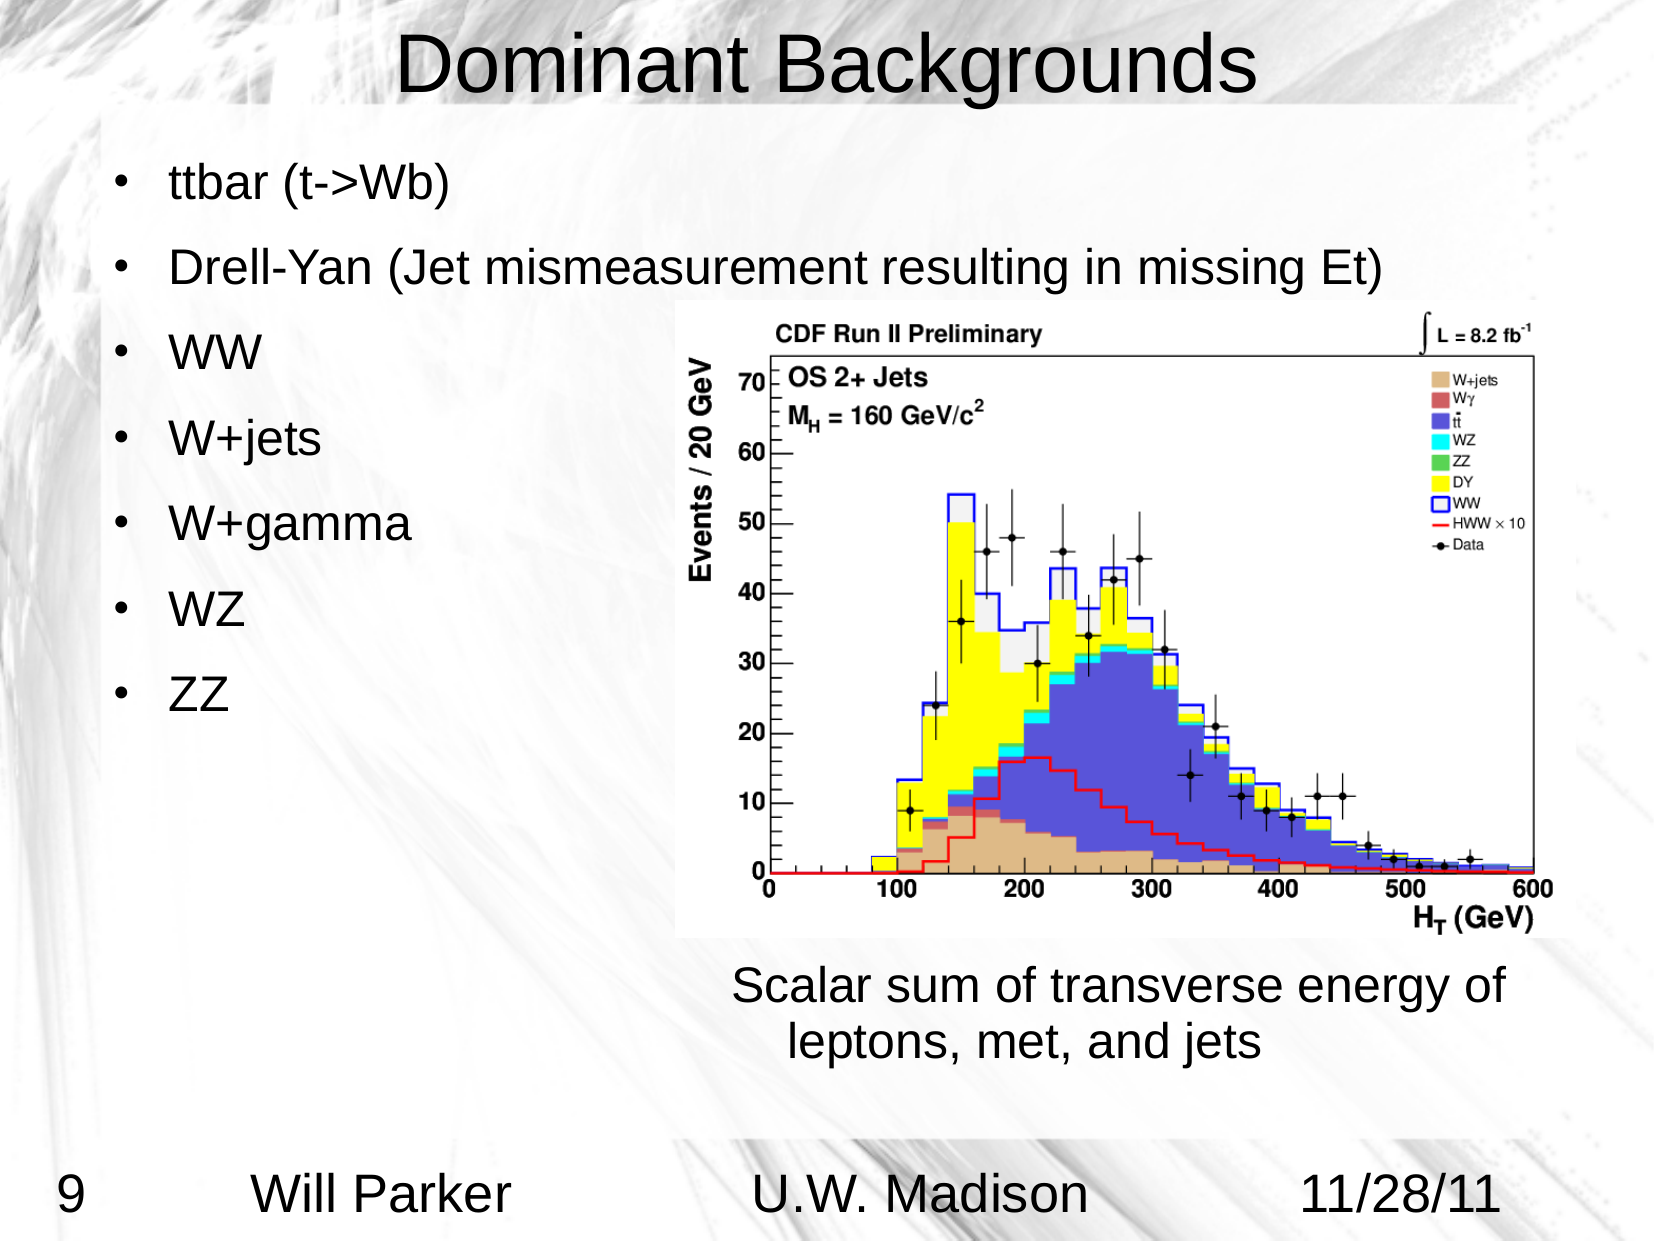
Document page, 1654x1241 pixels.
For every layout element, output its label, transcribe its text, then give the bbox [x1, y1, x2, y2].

text_box Scalar sum of transverse energy of leptons, met, and jets [675, 953, 1613, 1070]
picture [0, 146, 1654, 1241]
list ttbar (t->Wb) Drell-Yan (Jet mismeasurement resulting in missing Et) WW W+jets W+gamma WZ ZZ [112, 150, 1463, 723]
list 9 [0, 1159, 151, 1241]
title Dominant Backgrounds [0, 0, 1654, 146]
text_box Will Parker U.W. Madison 11/28/11 [151, 1160, 1566, 1241]
